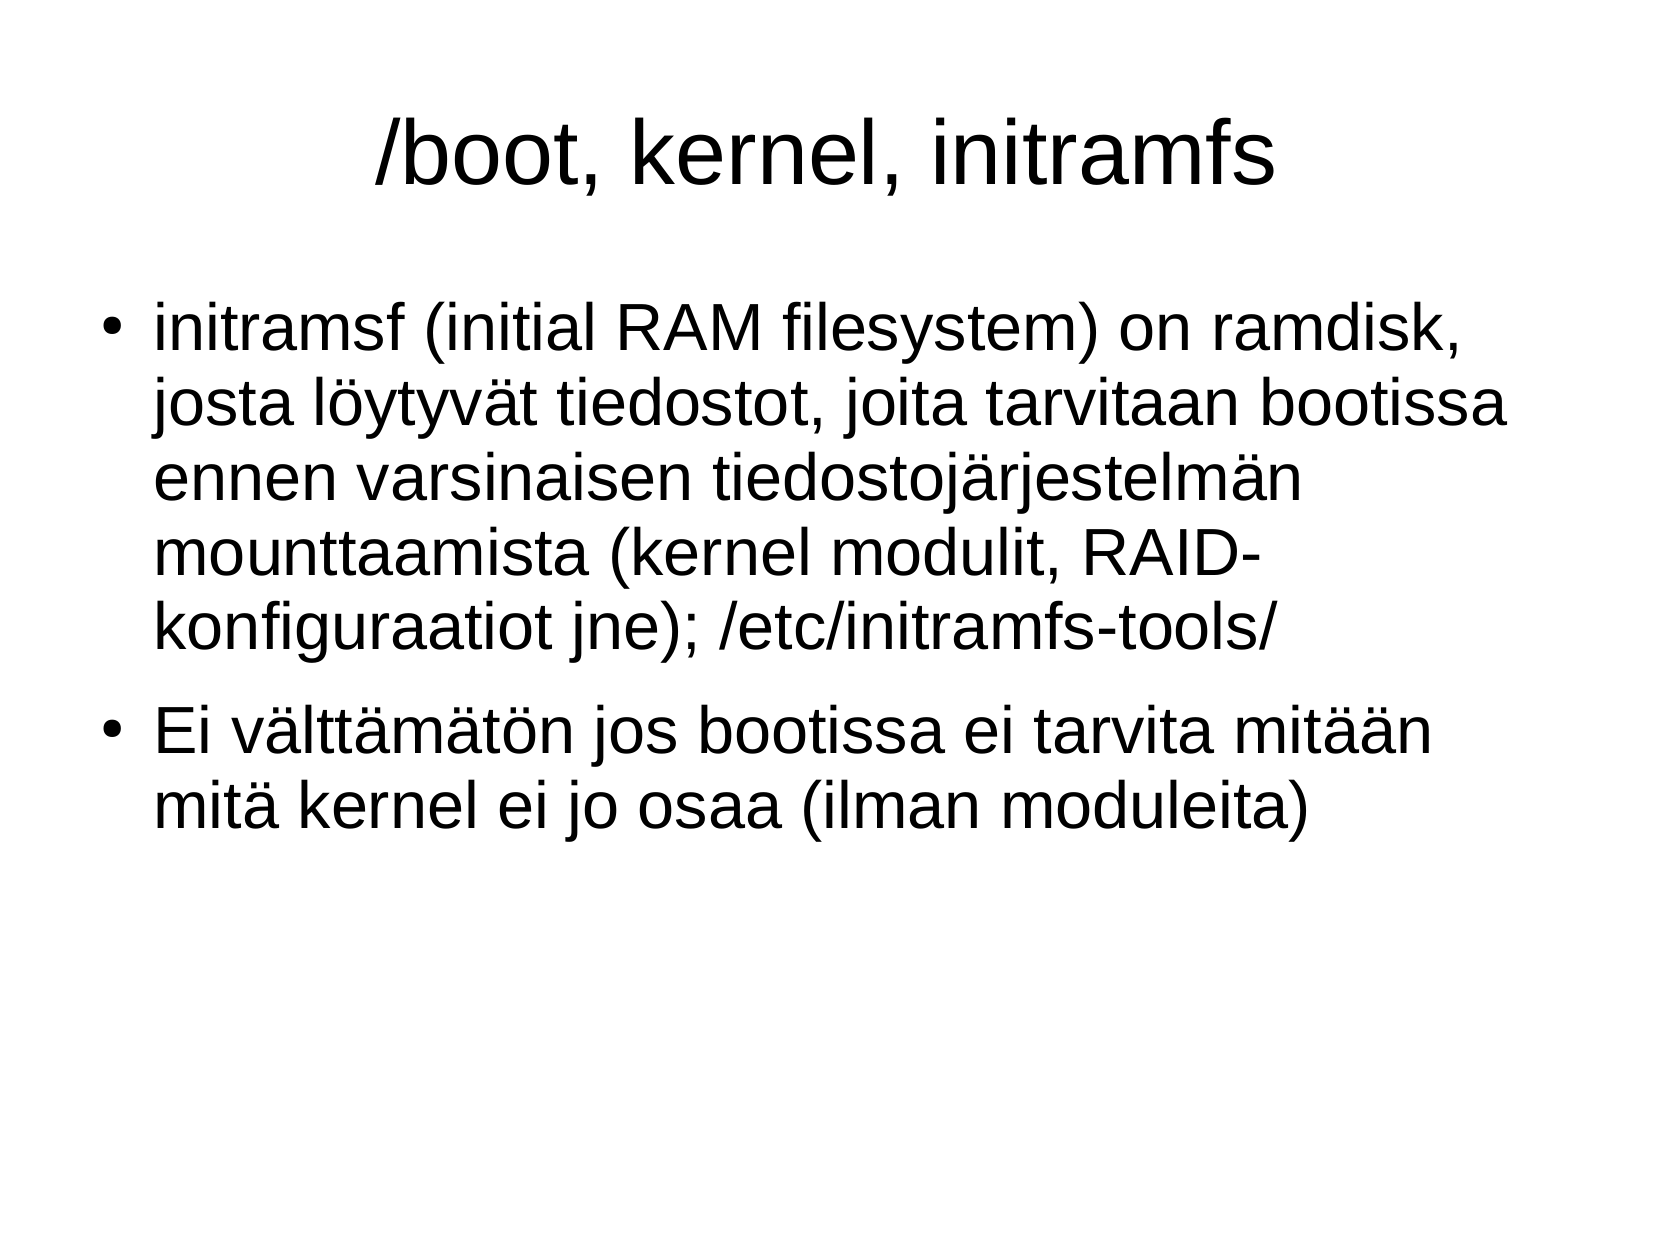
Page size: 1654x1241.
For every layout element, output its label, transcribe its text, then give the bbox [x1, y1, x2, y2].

title /boot, kernel, initramfs [82, 49, 1571, 257]
list initramsf (initial RAM filesystem) on ramdisk, josta löytyvät tiedostot, joita tarvitaan bootissa ennen varsinaisen tiedostojärjestelmän mounttaamista (kernel modulit, RAID-konfiguraatiot jne); /etc/initramfs-tools/ Ei välttämätön jos bootissa ei tarvita mitään mitä kernel ei jo osaa (ilman moduleita) [82, 290, 1571, 1010]
